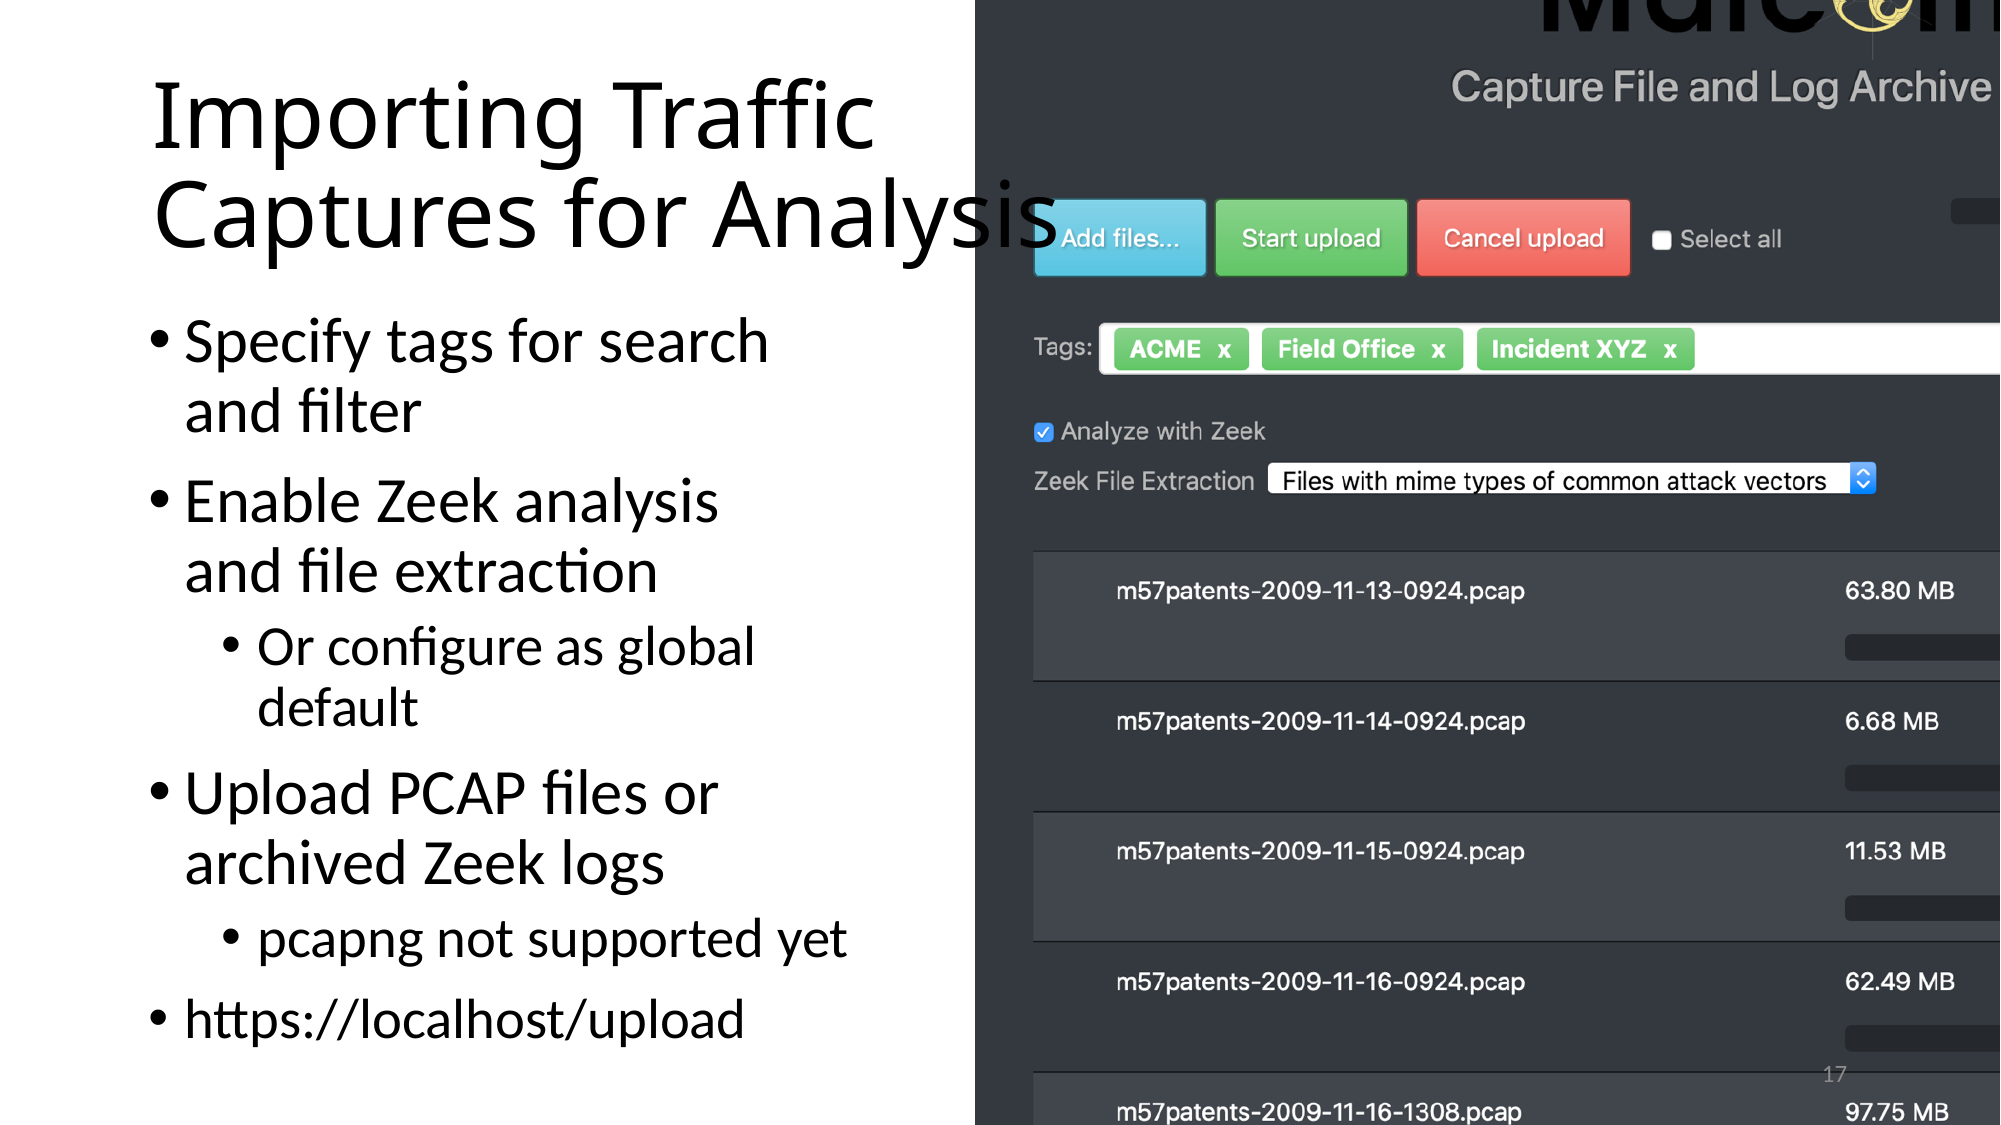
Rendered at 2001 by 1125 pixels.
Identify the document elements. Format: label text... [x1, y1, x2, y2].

list Specify tags for search and filter Enable Zeek analysis and file extraction Or configure as global default Upload PCAP files or archived Zeek logs pcapng not supported yet https://localhost/upload [133, 299, 928, 1066]
slide_number <number> [1412, 1042, 1863, 1103]
picture [975, 0, 2000, 1125]
title Importing Traffic Captures for Analysis [137, 59, 1088, 278]
